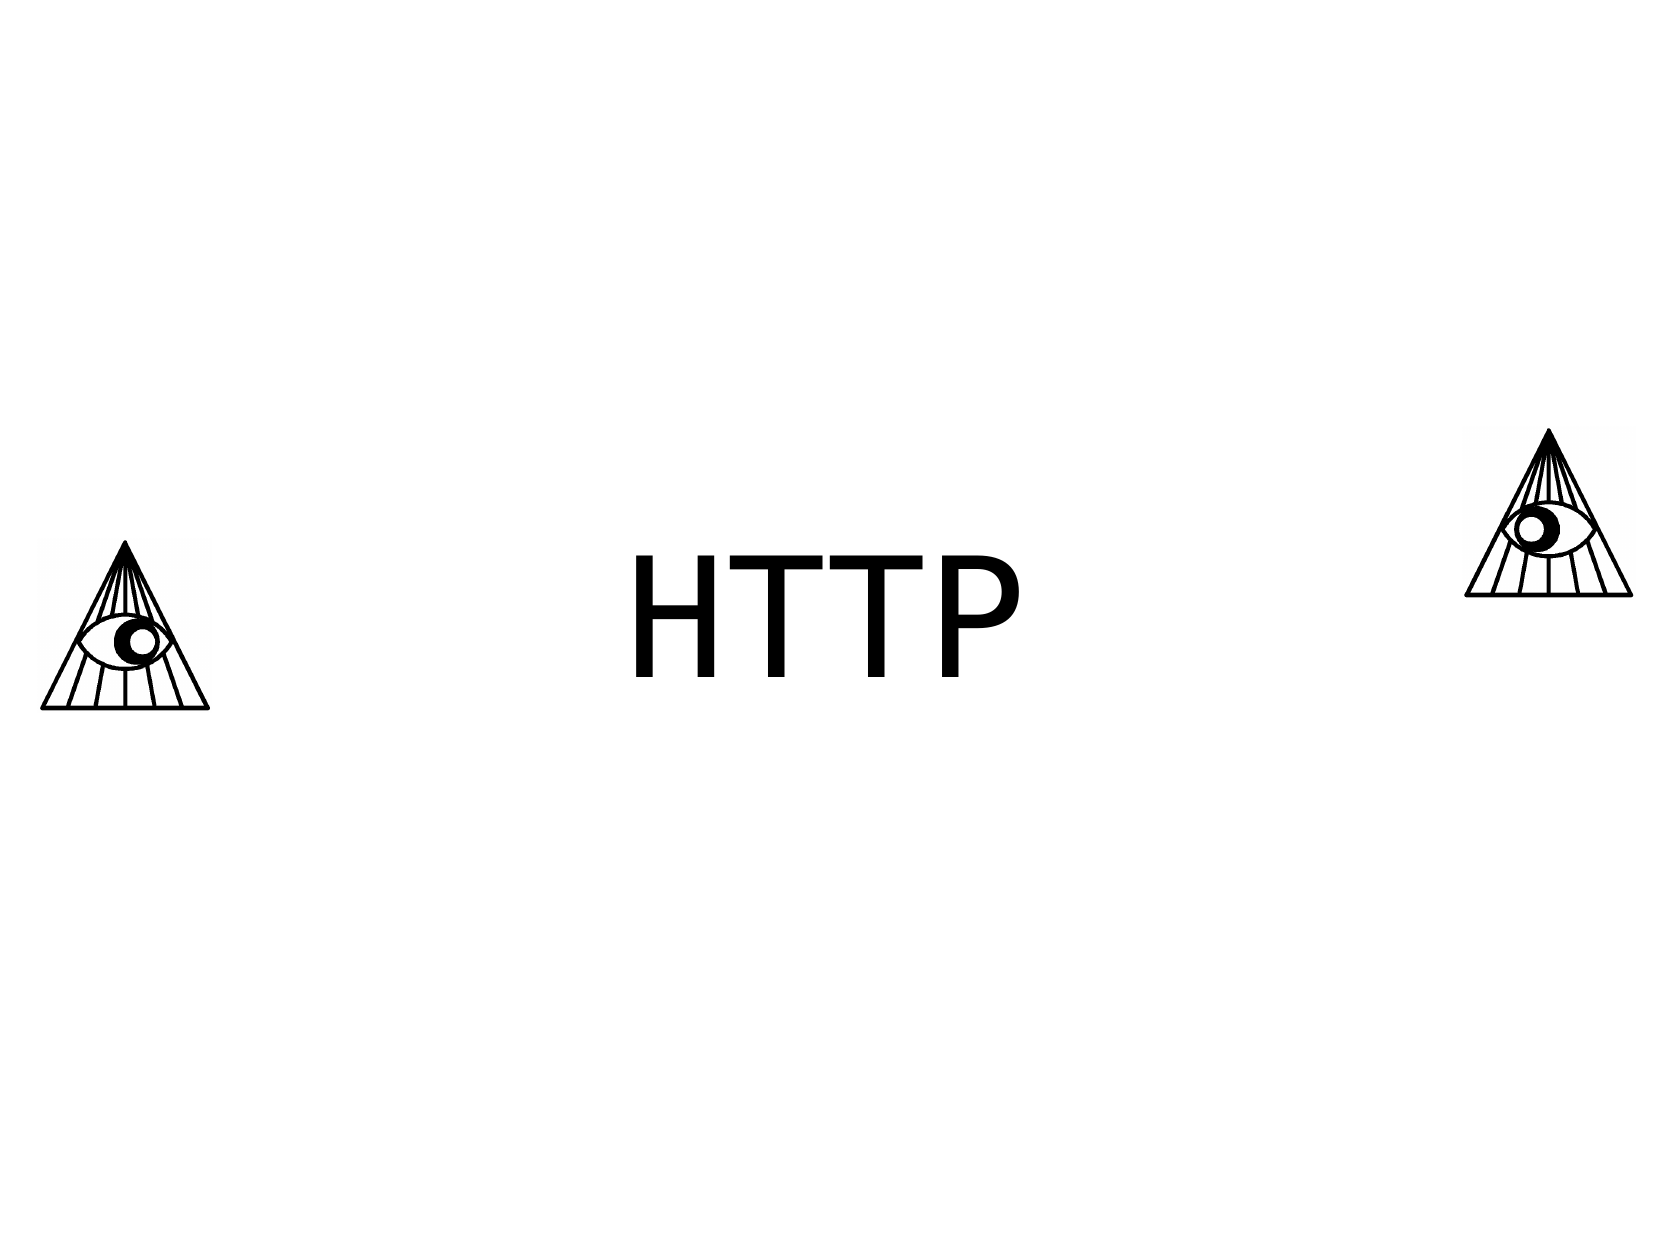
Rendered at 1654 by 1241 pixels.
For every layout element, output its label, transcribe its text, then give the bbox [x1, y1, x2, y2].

title HTTP [82, 523, 1571, 718]
picture [37, 538, 212, 713]
picture [1462, 426, 1636, 601]
